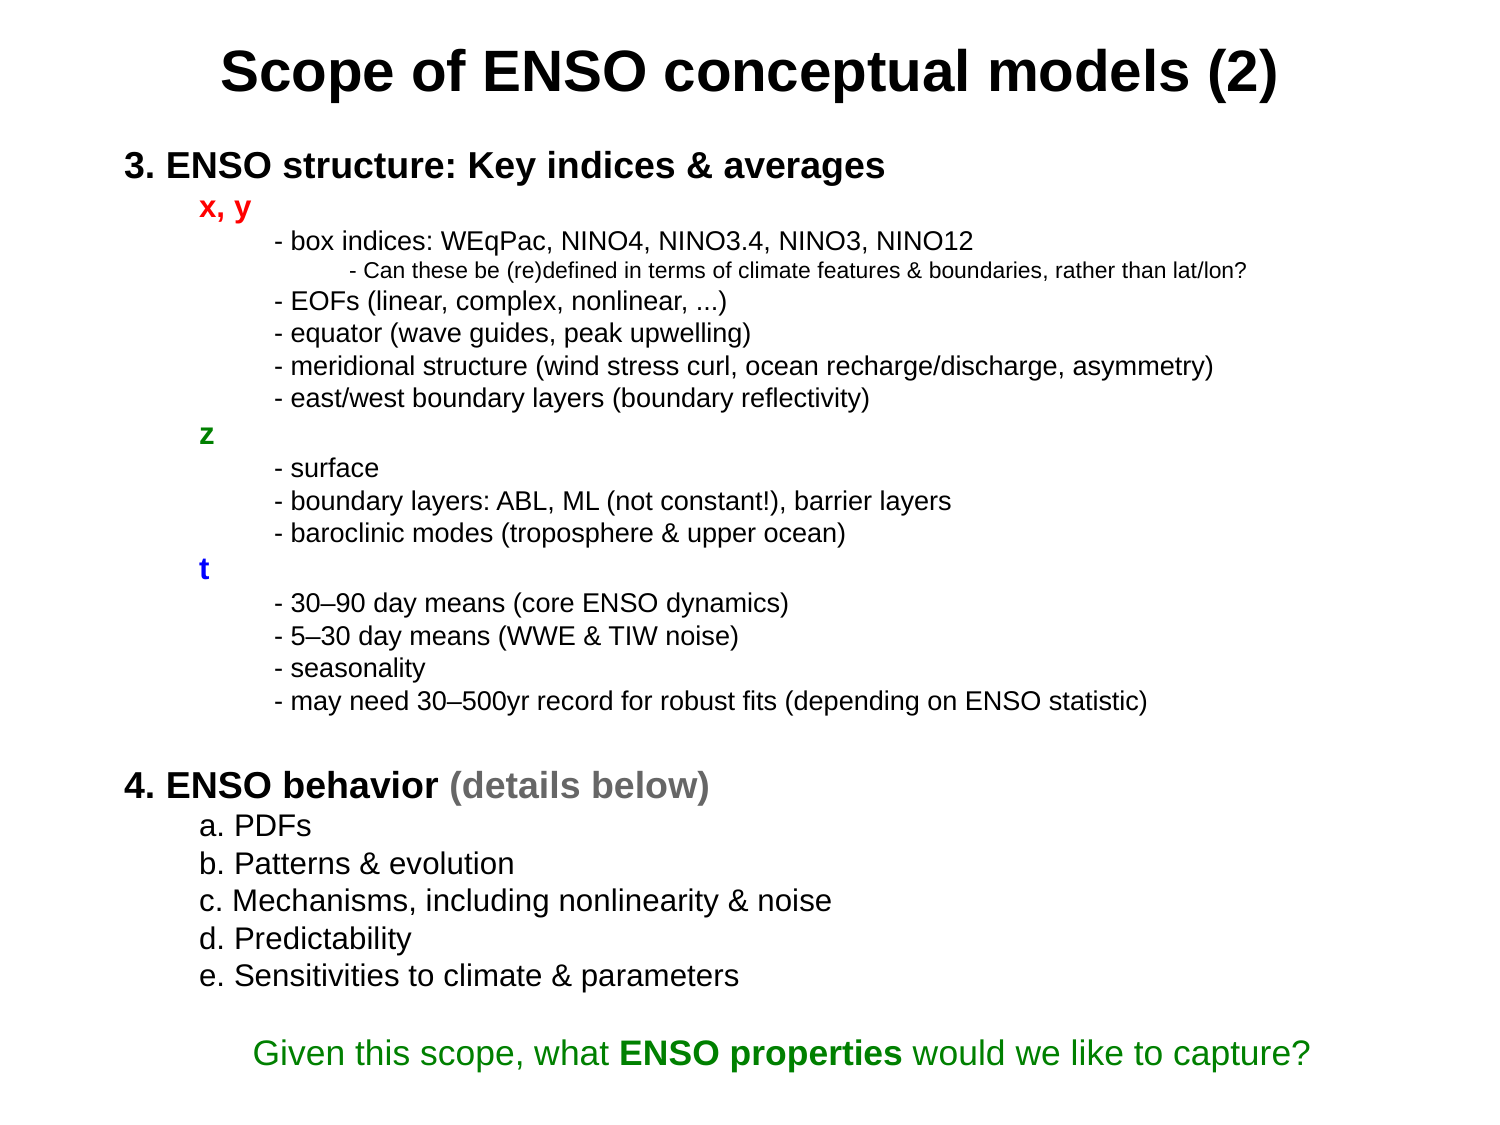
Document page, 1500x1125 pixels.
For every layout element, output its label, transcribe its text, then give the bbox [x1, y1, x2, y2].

text_box Scope of ENSO conceptual models (2) [25, 25, 1475, 111]
text_box 3. ENSO structure: Key indices & averages x, y - box indices: WEqPac, NINO4, NINO3.4, NINO3, NINO12 - Can these be (re)defined in terms of climate features & boundaries, rather than lat/lon? - EOFs (linear, complex, nonlinear, ...) - equator (wave guides, peak upwelling) - meridional structure (wind stress curl, ocean recharge/discharge, asymmetry) - east/west boundary layers (boundary reflectivity) z - surface - boundary layers: ABL, ML (not constant!), barrier layers - baroclinic modes (troposphere & upper ocean) t - 30–90 day means (core ENSO dynamics) - 5–30 day means (WWE & TIW noise) - seasonality - may need 30–500yr record for robust fits (depending on ENSO statistic) 4. ENSO behavior (details below) a. PDFs b. Patterns & evolution c. Mechanisms, including nonlinearity & noise d. Predictability e. Sensitivities to climate & parameters Given this scope, what ENSO properties would we like to capture? [109, 133, 1455, 1115]
